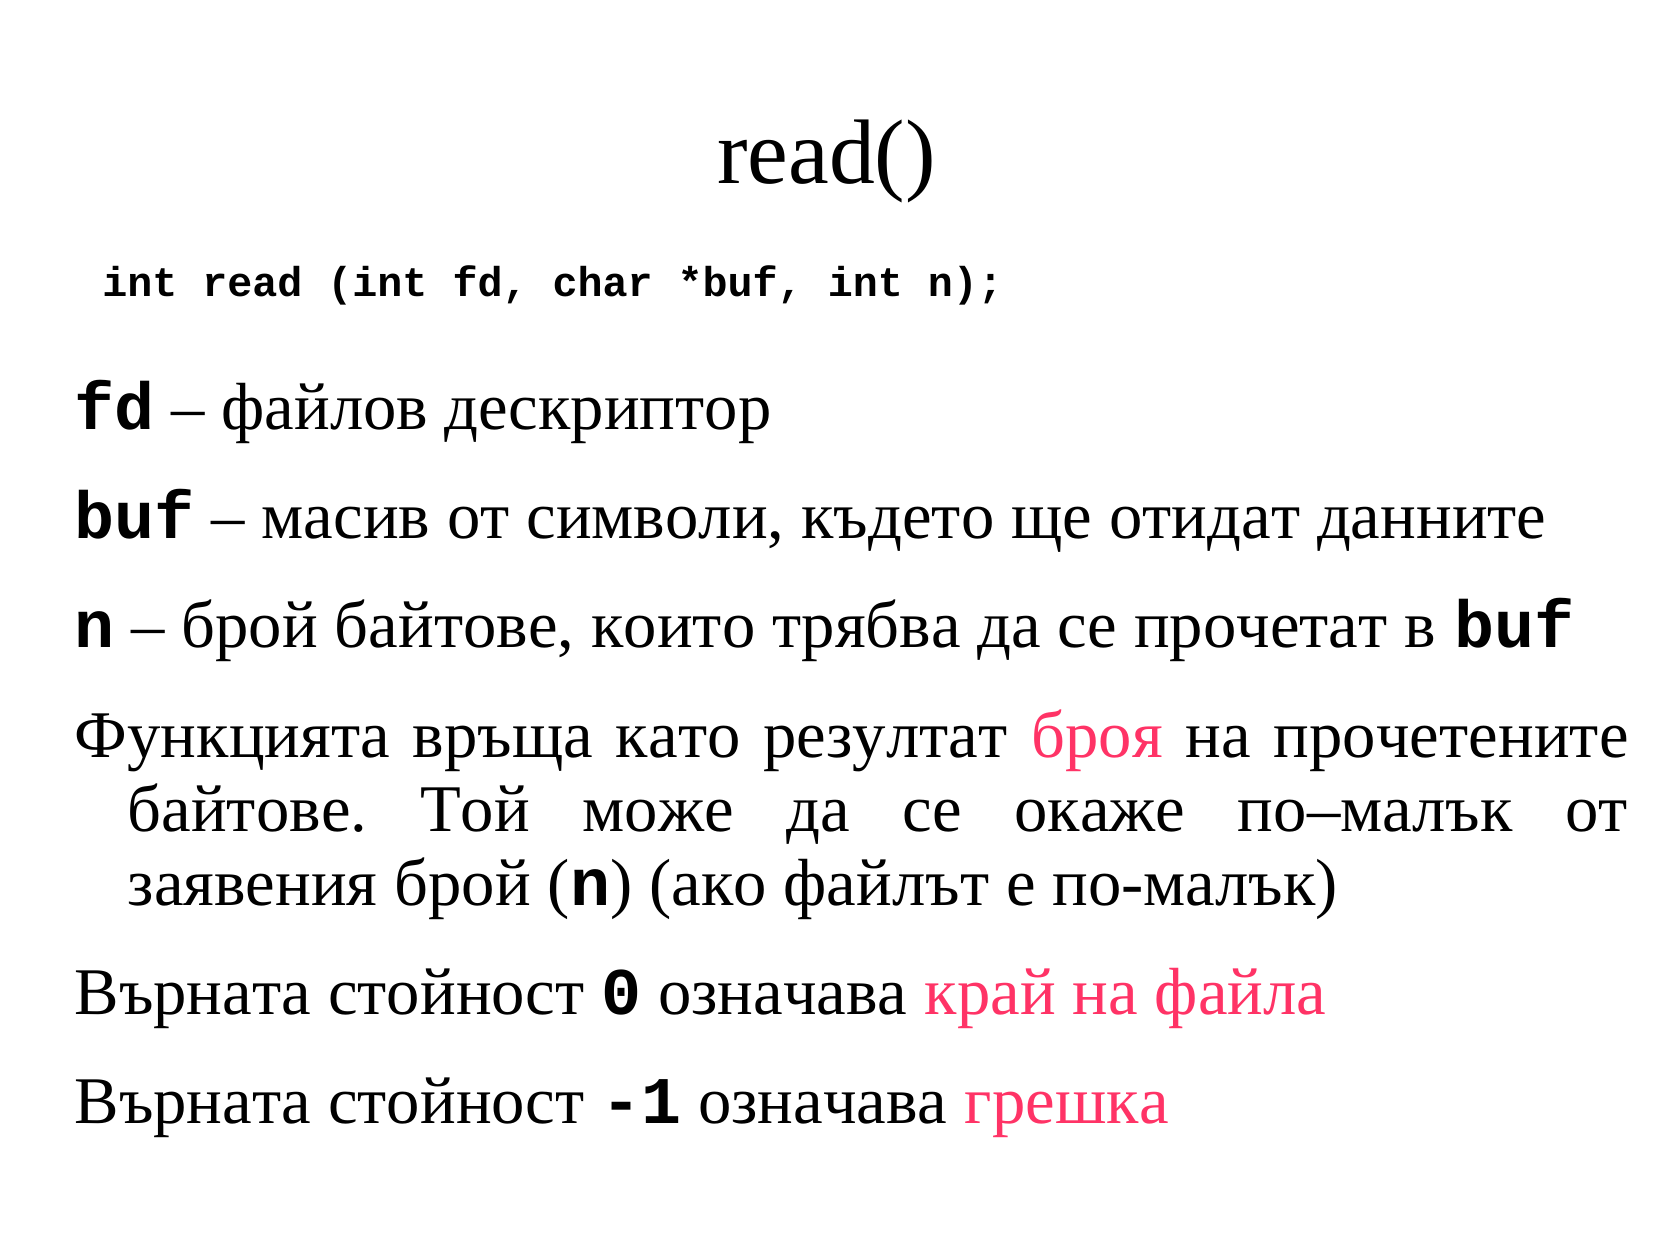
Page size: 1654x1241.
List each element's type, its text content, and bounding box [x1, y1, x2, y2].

list fd – файлов дескриптор buf – масив от символи, където ще отидат данните n – брой байтове, които трябва да се прочетат в buf Функцията връща като резултат броя на прочетените байтове. Той може да се окаже по–малък от заявения брой (n) (ако файлът е по-малък) Върната стойност 0 означава край на файла Върната стойност -1 означава грешка [56, 370, 1630, 1220]
title read() [82, 49, 1571, 257]
text_box int read (int fd, char *buf, int n); [87, 254, 1312, 317]
